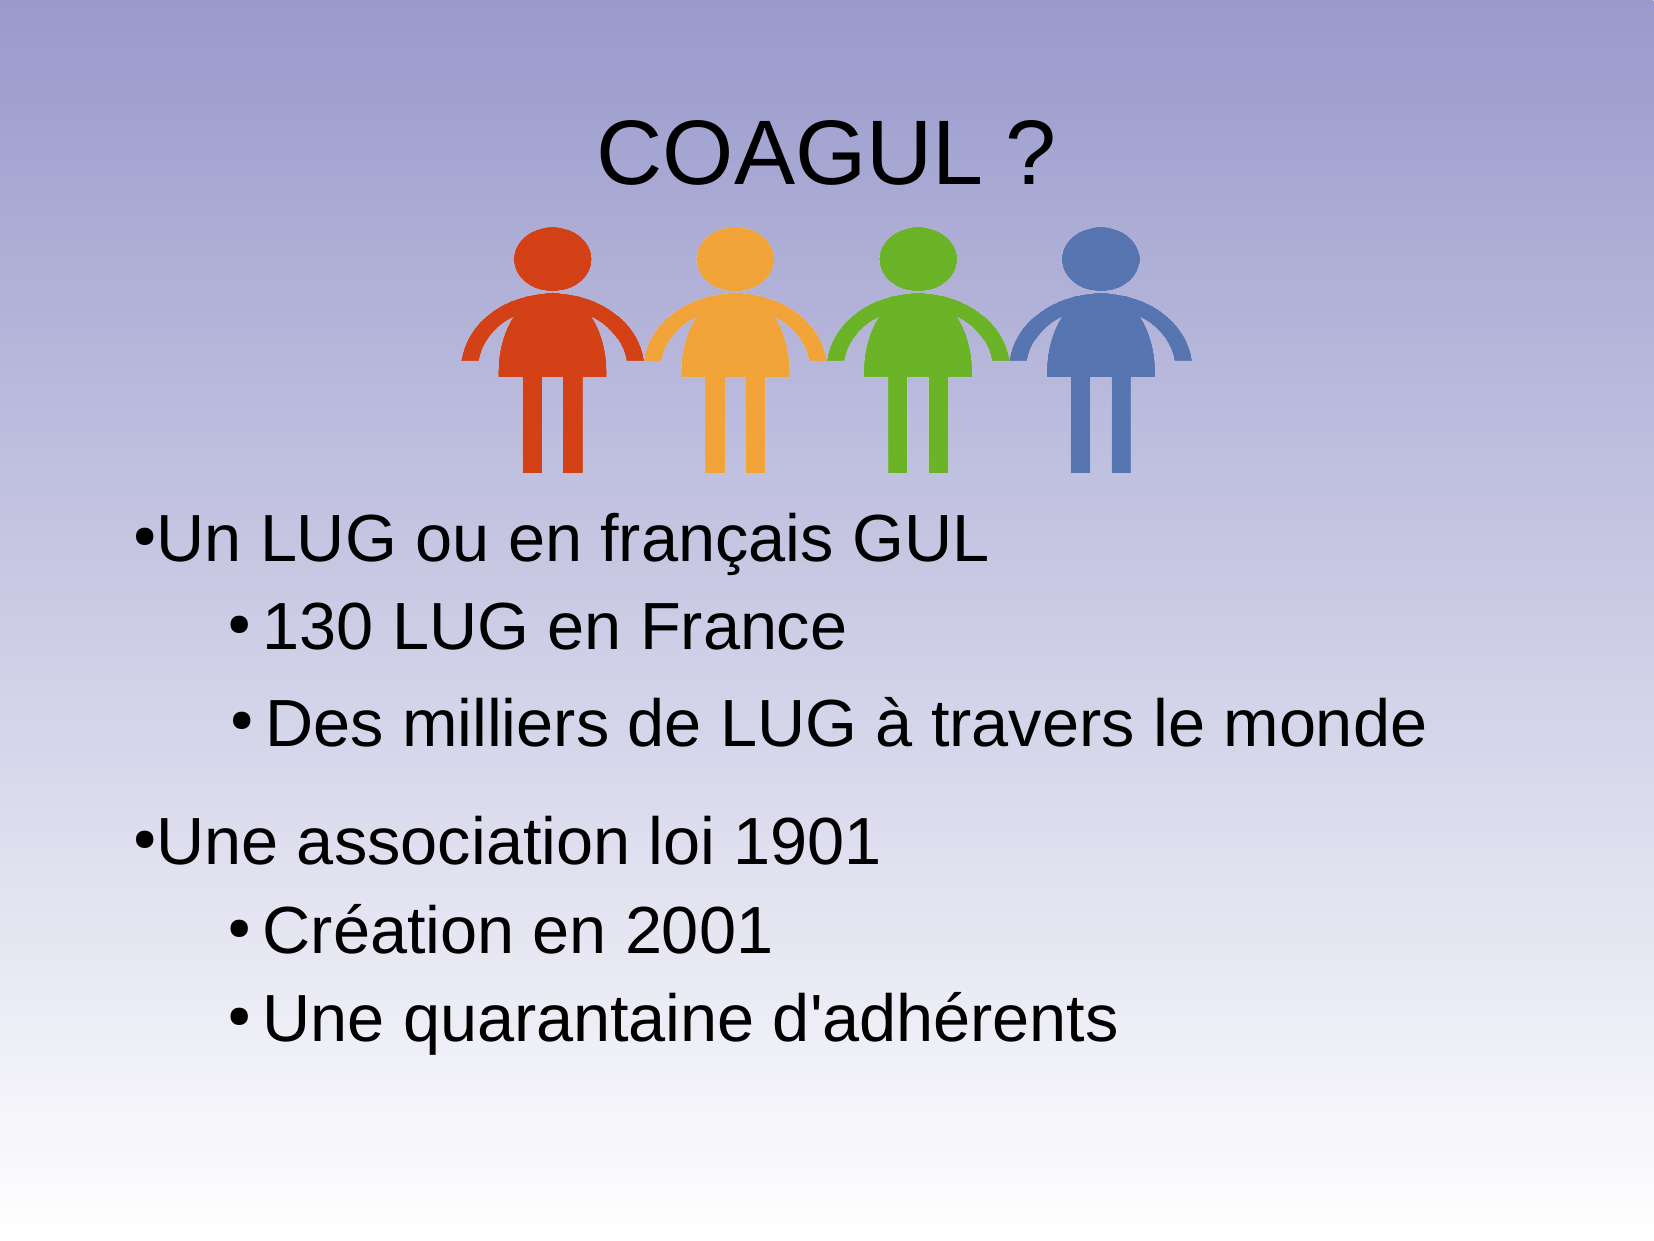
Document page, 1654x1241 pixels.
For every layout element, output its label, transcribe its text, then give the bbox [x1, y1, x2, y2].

picture [461, 227, 1192, 473]
text_box Une association loi 1901 [118, 796, 1418, 886]
text_box 130 LUG en France [177, 581, 1241, 672]
text_box Un LUG ou en français GUL [118, 493, 1447, 583]
text_box Création en 2001 [177, 885, 1447, 973]
text_box Une quarantaine d'adhérents [177, 973, 1506, 1063]
text_box Des milliers de LUG à travers le monde [179, 678, 1565, 768]
title COAGUL ? [82, 49, 1571, 257]
